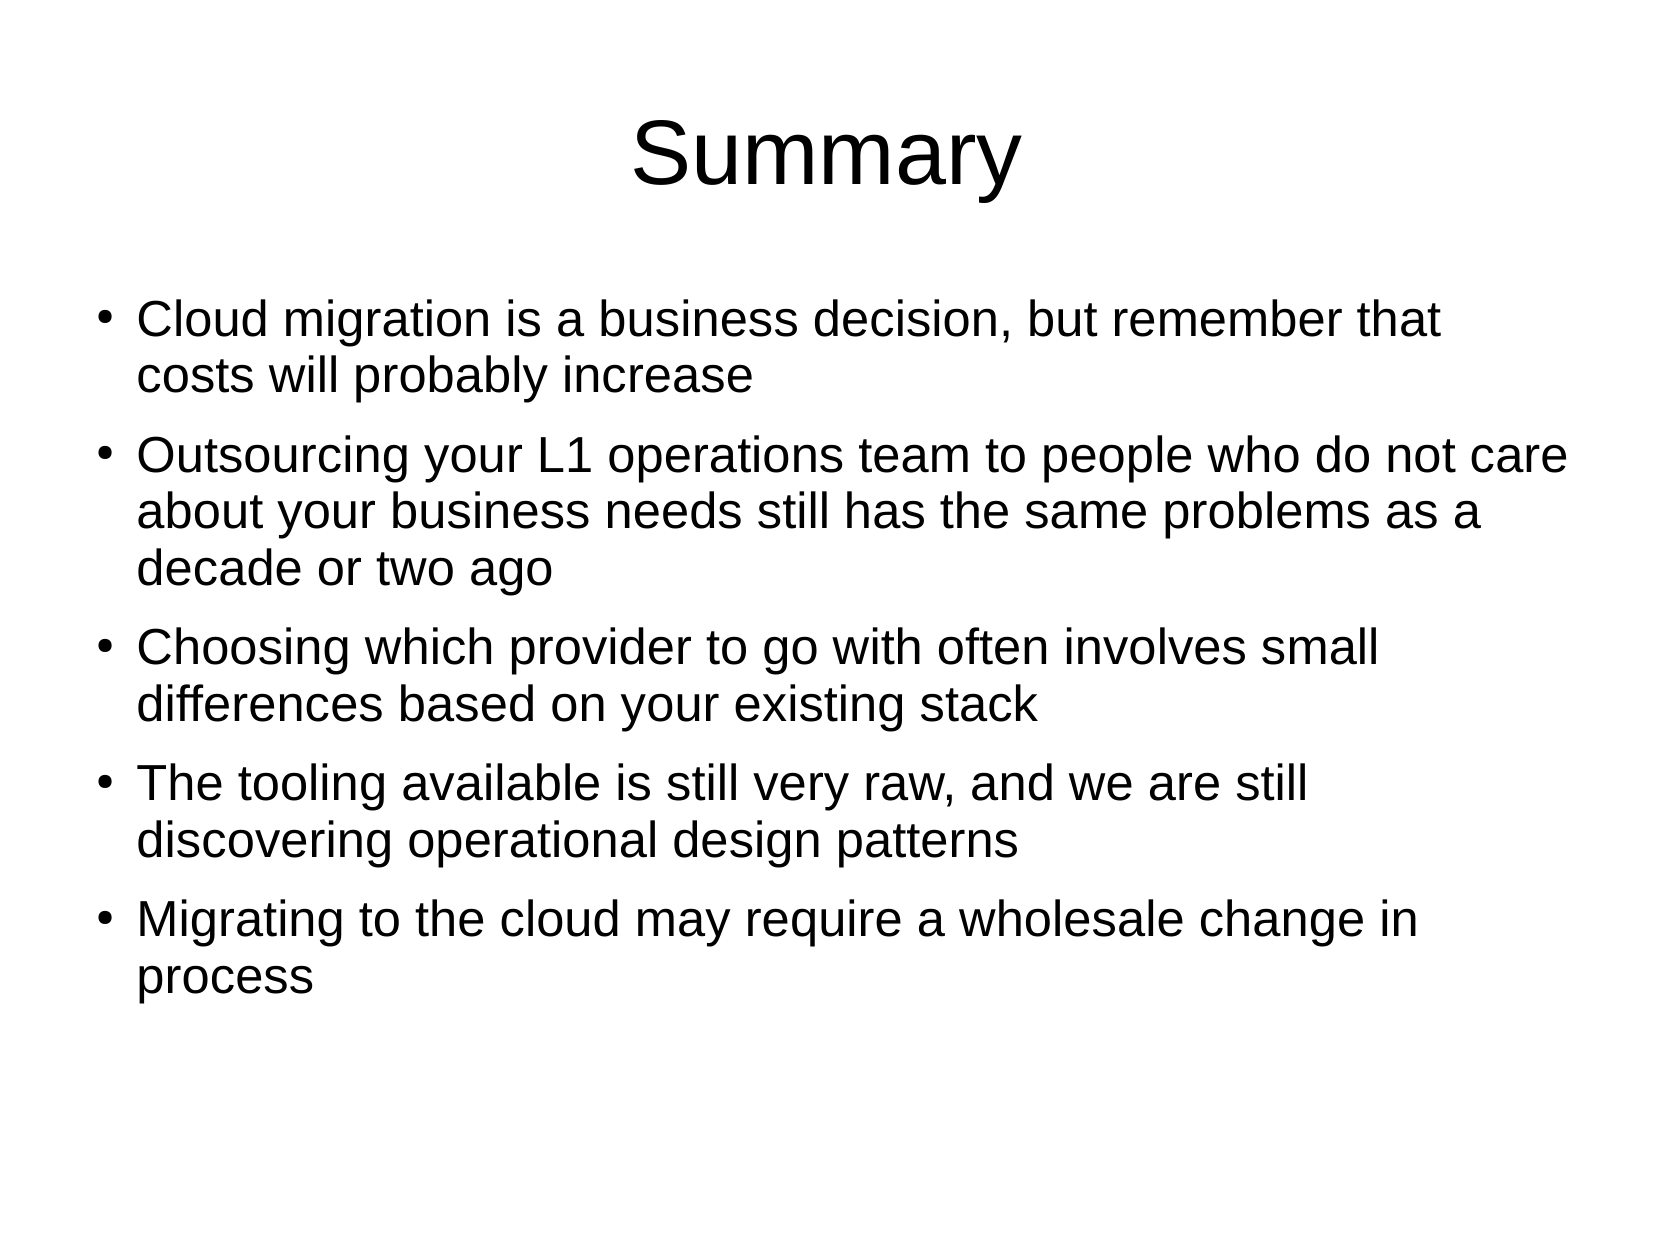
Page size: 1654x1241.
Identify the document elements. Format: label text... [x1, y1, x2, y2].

title Summary [82, 49, 1571, 257]
list Cloud migration is a business decision, but remember that costs will probably increase Outsourcing your L1 operations team to people who do not care about your business needs still has the same problems as a decade or two ago Choosing which provider to go with often involves small differences based on your existing stack The tooling available is still very raw, and we are still discovering operational design patterns Migrating to the cloud may require a wholesale change in process [82, 290, 1571, 1010]
